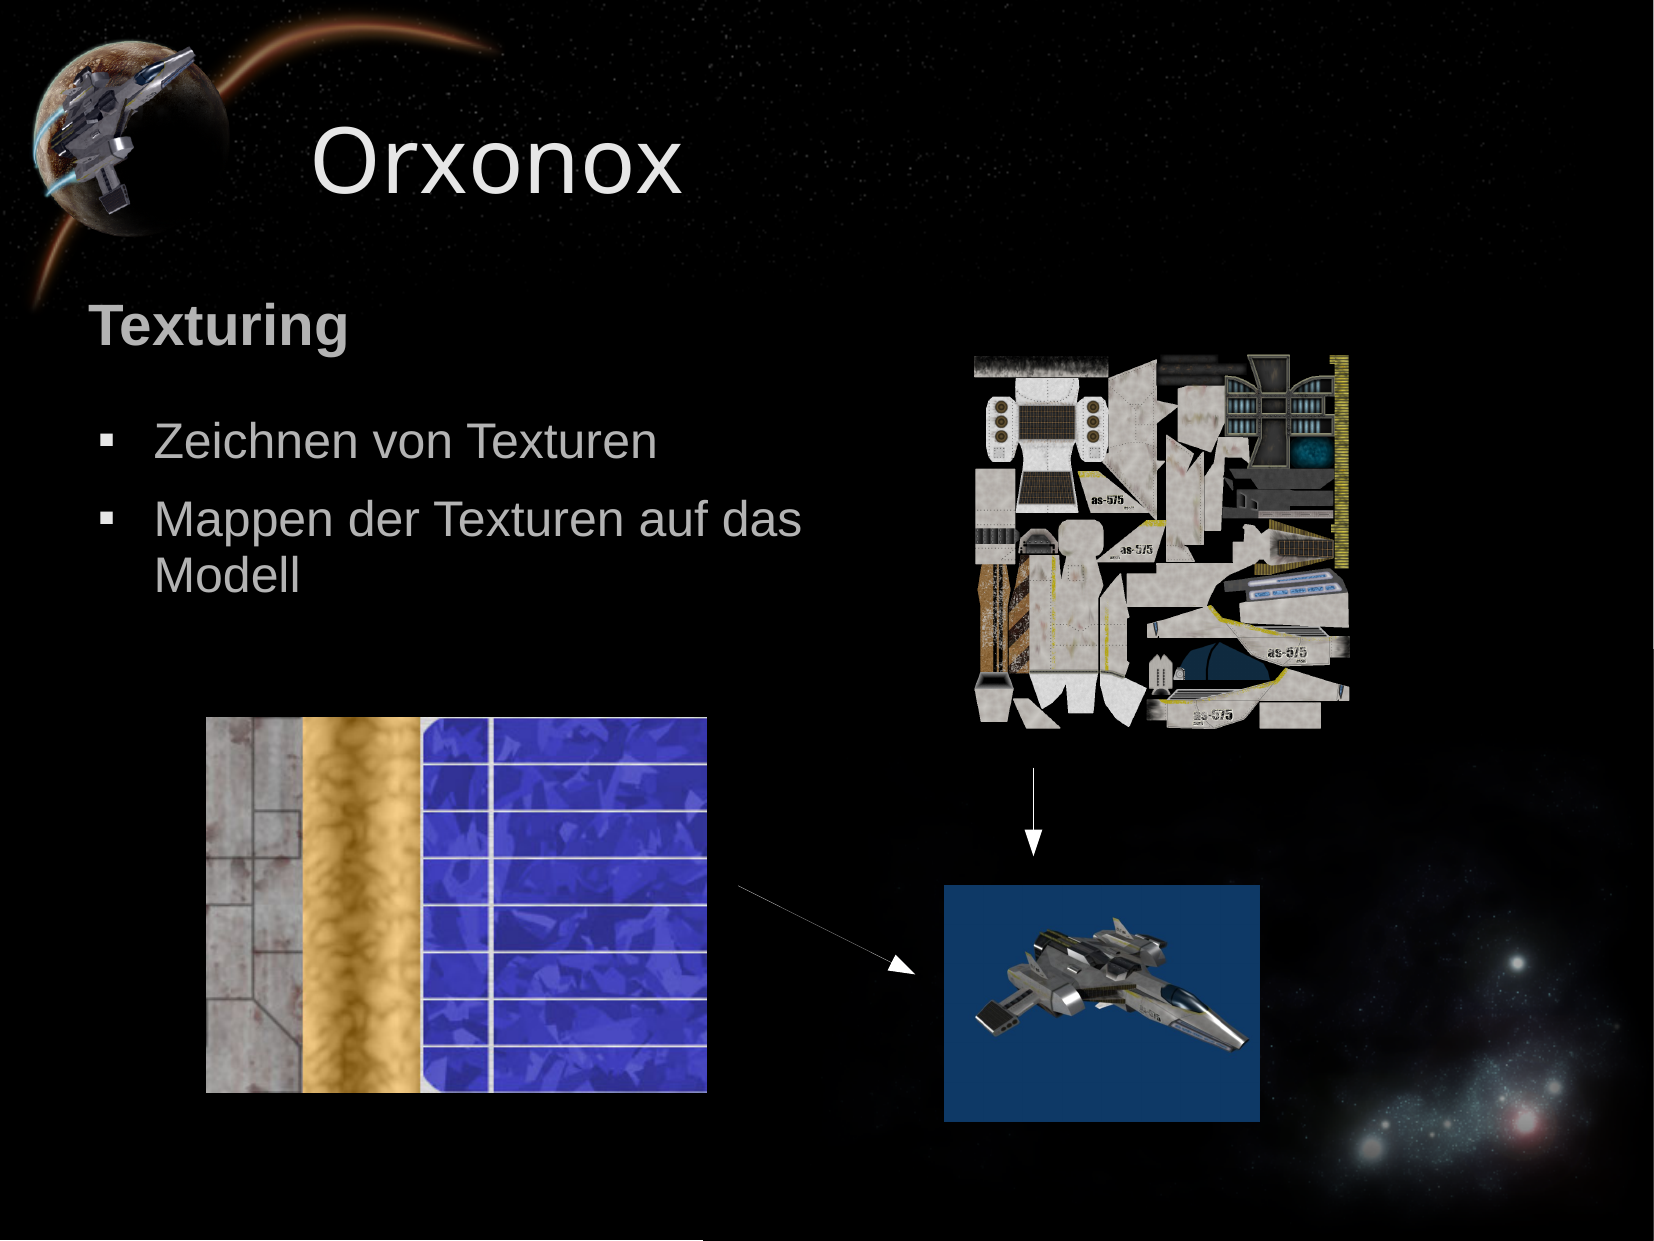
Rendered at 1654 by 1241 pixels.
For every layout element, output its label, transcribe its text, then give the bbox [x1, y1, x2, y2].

list Zeichnen von Texturen Mappen der Texturen auf das Modell [82, 413, 809, 1218]
title Texturing [88, 265, 1577, 384]
picture [206, 717, 707, 1093]
picture [703, 354, 1654, 1241]
picture [0, 0, 1607, 443]
